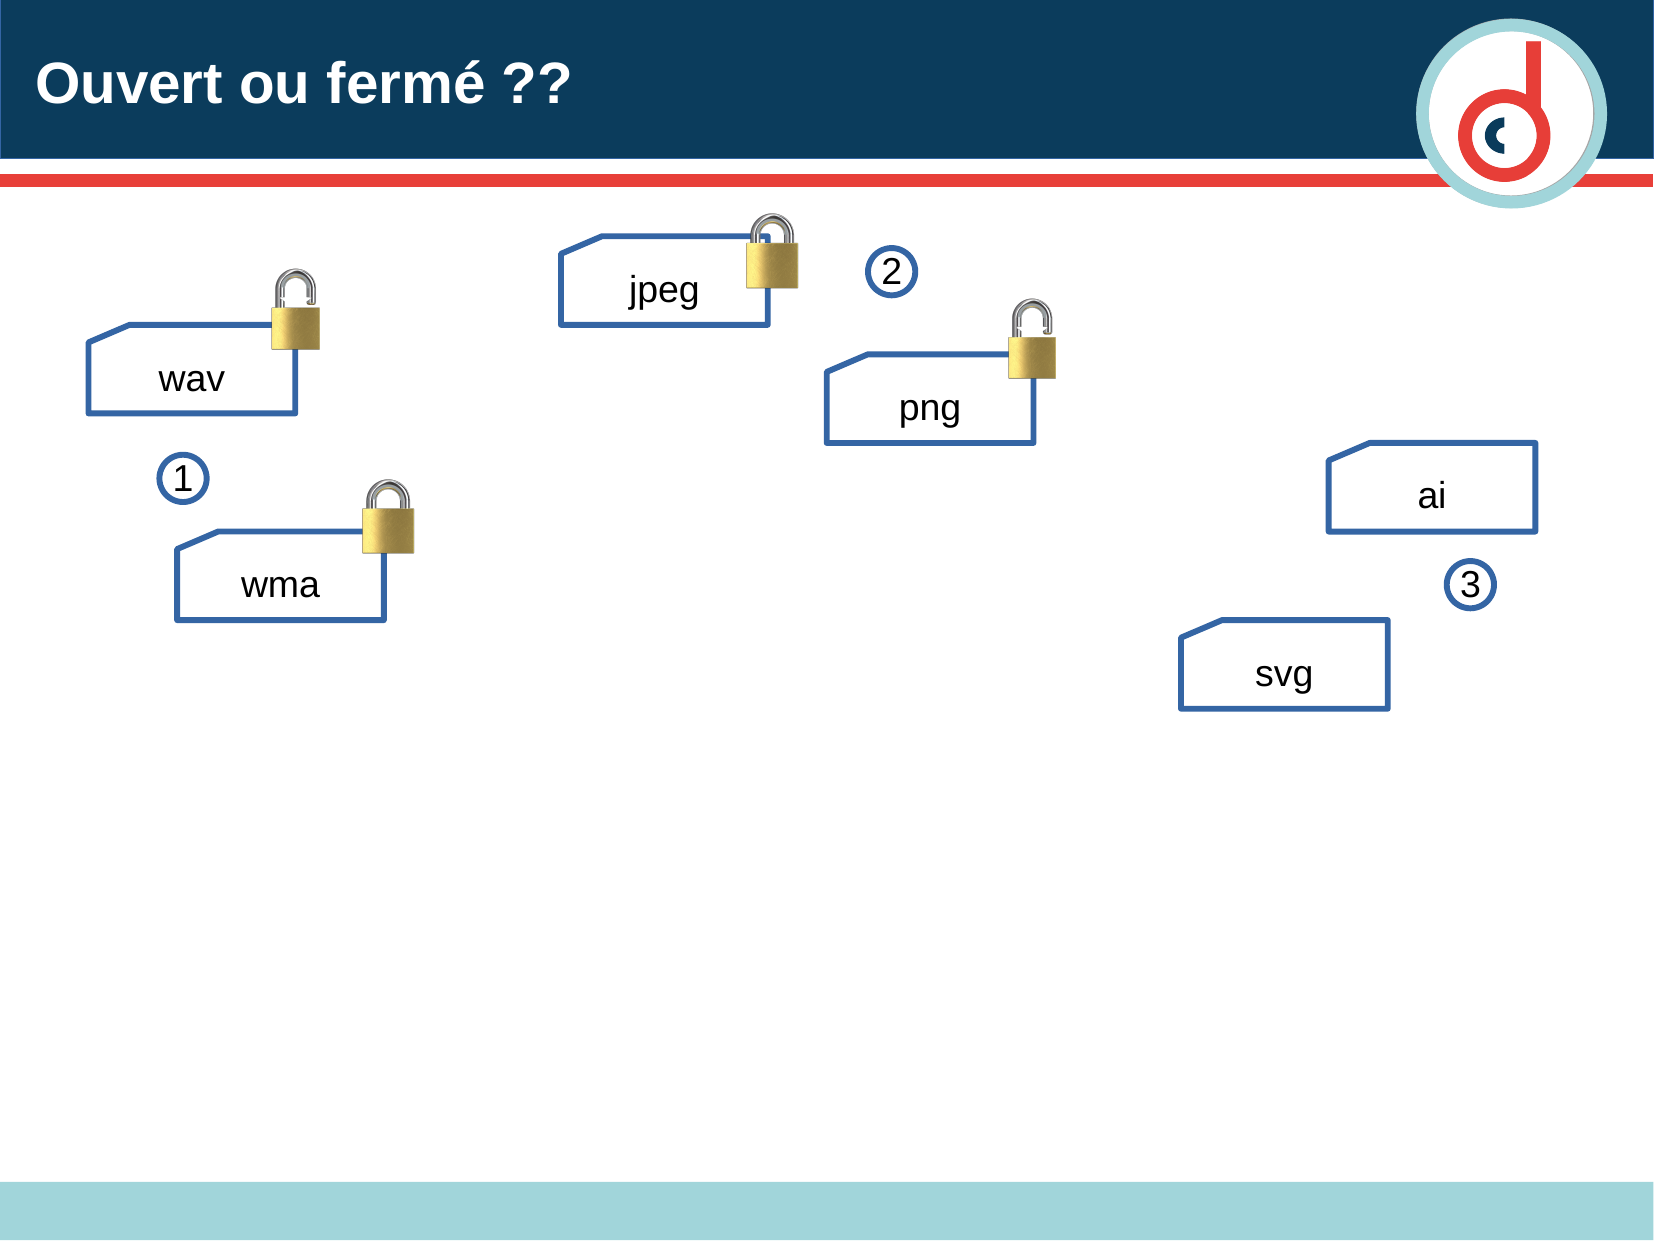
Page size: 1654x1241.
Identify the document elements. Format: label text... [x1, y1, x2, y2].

picture [1002, 295, 1063, 384]
text_box 2 [867, 248, 916, 296]
text_box jpeg [560, 236, 768, 325]
text_box 1 [159, 454, 207, 503]
text_box 3 [1446, 561, 1495, 609]
title Ouvert ou fermé ?? [35, 11, 1429, 159]
text_box wav [88, 324, 296, 414]
text_box svg [1180, 620, 1388, 709]
text_box wma [177, 531, 384, 621]
picture [738, 206, 806, 296]
text_box ai [1328, 442, 1536, 532]
picture [265, 265, 327, 355]
text_box png [826, 354, 1034, 443]
picture [354, 472, 422, 562]
